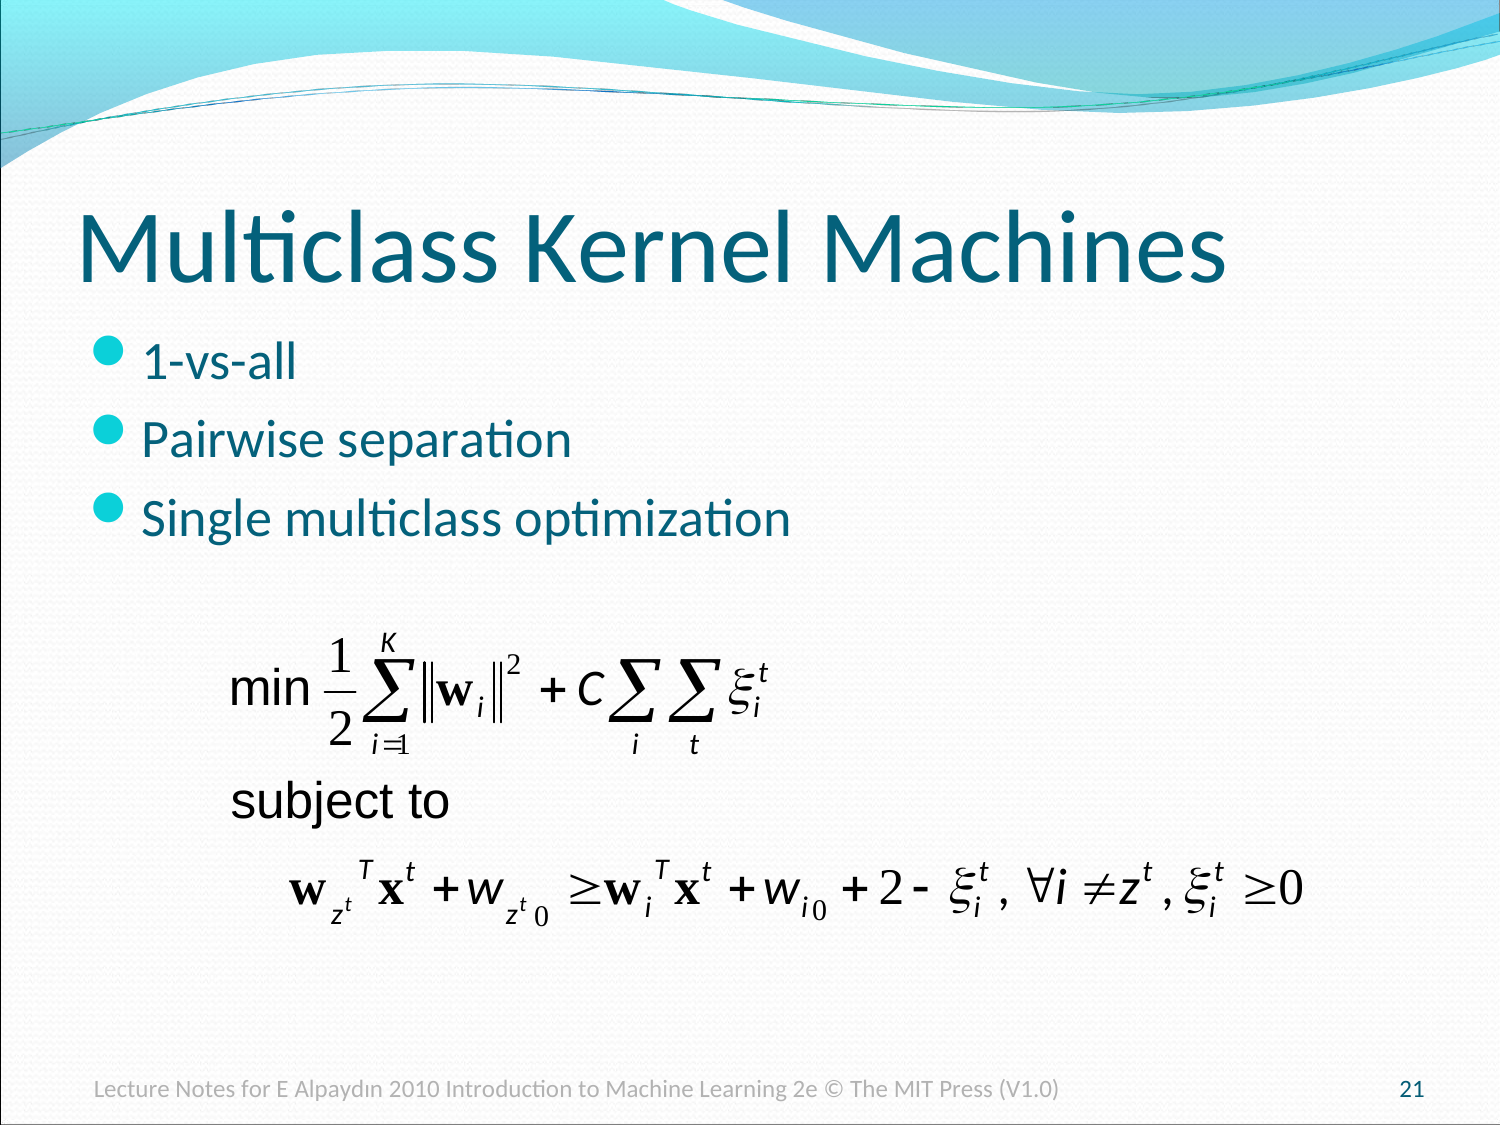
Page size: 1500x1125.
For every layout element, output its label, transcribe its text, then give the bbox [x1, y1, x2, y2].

text_box Multiclass Kernel Machines [75, 45, 1426, 303]
picture [0, 0, 1500, 1125]
text_box 1-vs-all Pairwise separation Single multiclass optimization [75, 317, 1426, 1038]
text_box Lecture Notes for E Alpaydın 2010 Introduction to Machine Learning 2e © The MIT Press (V1.0) [93, 1042, 1254, 1103]
chart [223, 621, 1312, 939]
text_box <number> [1299, 1042, 1426, 1103]
